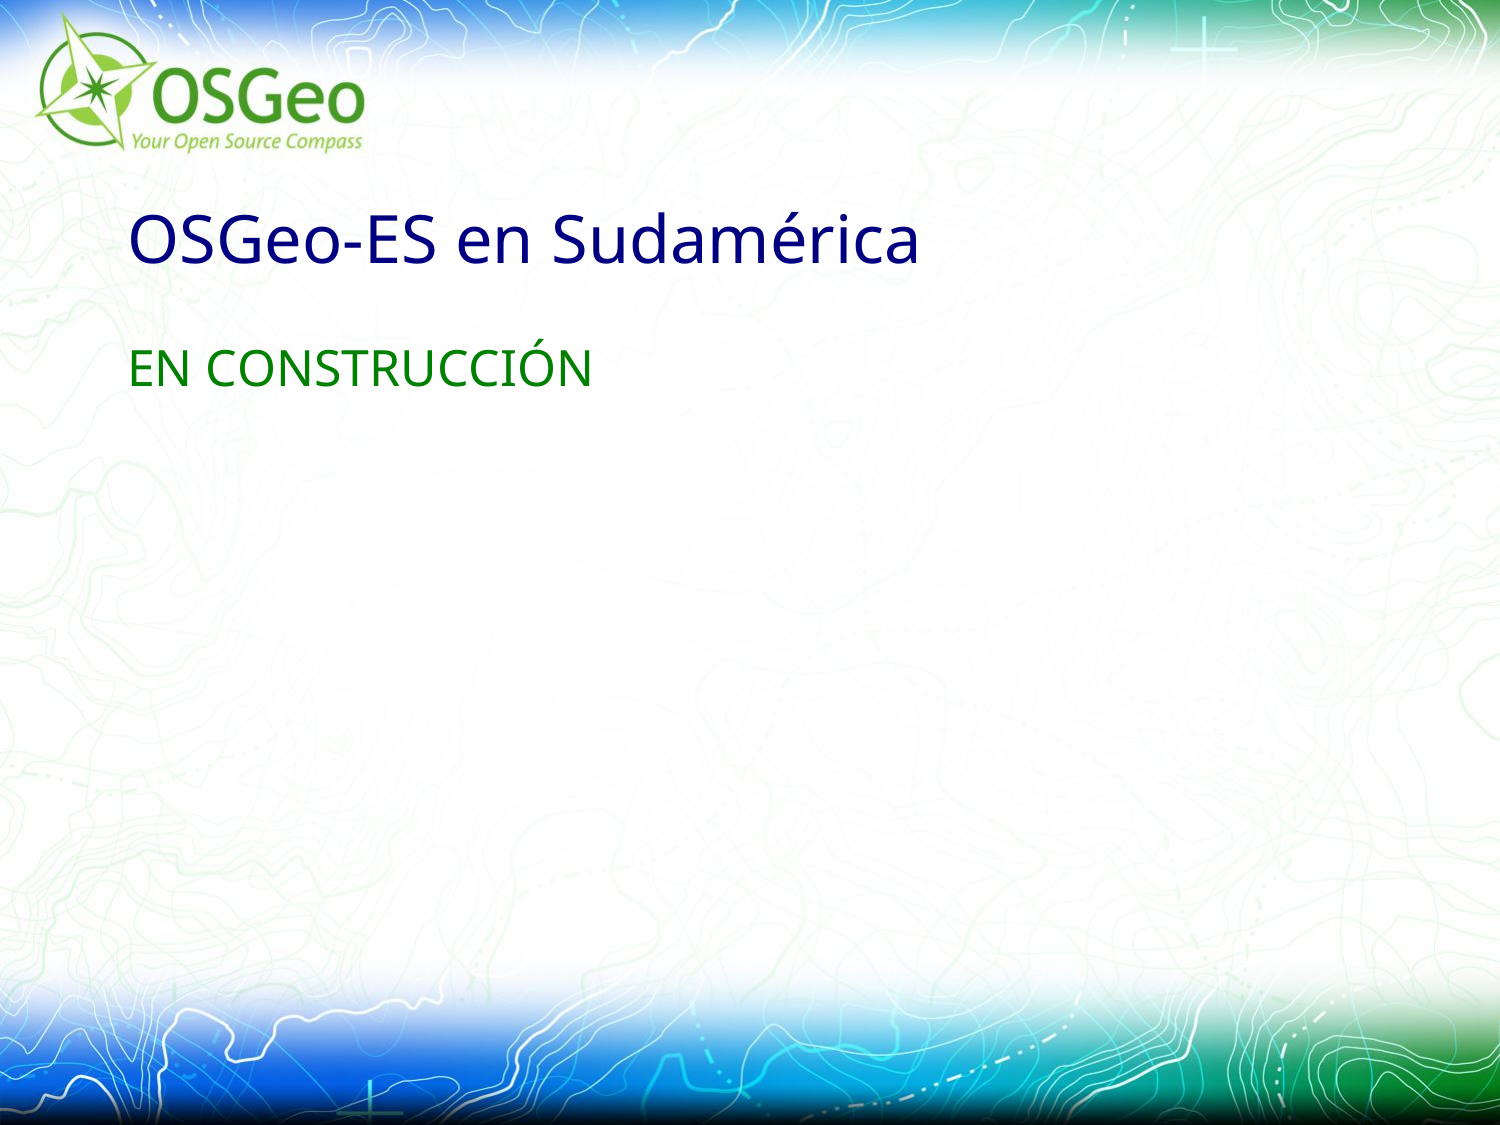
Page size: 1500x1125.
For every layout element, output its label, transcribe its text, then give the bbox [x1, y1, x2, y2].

title OSGeo-ES en Sudamérica [112, 187, 1388, 288]
list EN CONSTRUCCIÓN [112, 324, 1388, 1068]
picture [0, 0, 1500, 1125]
